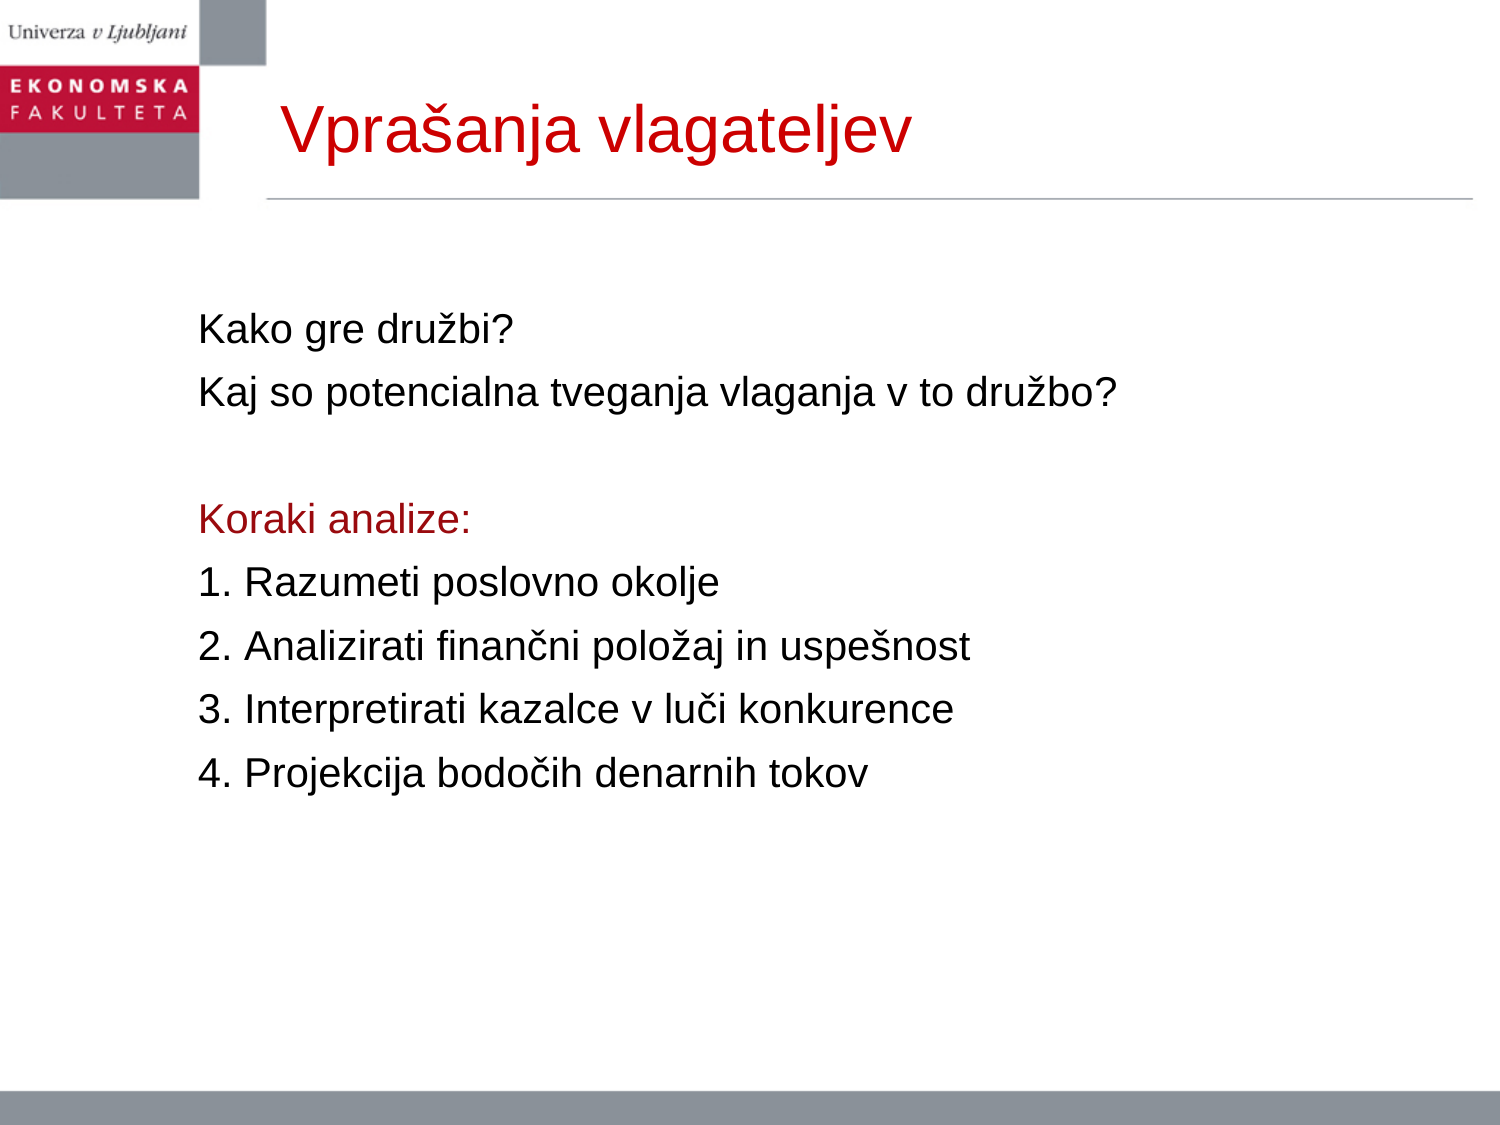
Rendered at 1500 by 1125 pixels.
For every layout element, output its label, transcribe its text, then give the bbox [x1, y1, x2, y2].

list Kako gre družbi? Kaj so potencialna tveganja vlaganja v to družbo? Koraki analize: 1. Razumeti poslovno okolje 2. Analizirati finančni položaj in uspešnost 3. Interpretirati kazalce v luči konkurence 4. Projekcija bodočih denarnih tokov [183, 255, 1341, 1000]
picture [0, 0, 1500, 1125]
text_box Vprašanja vlagateljev [265, 78, 1365, 174]
